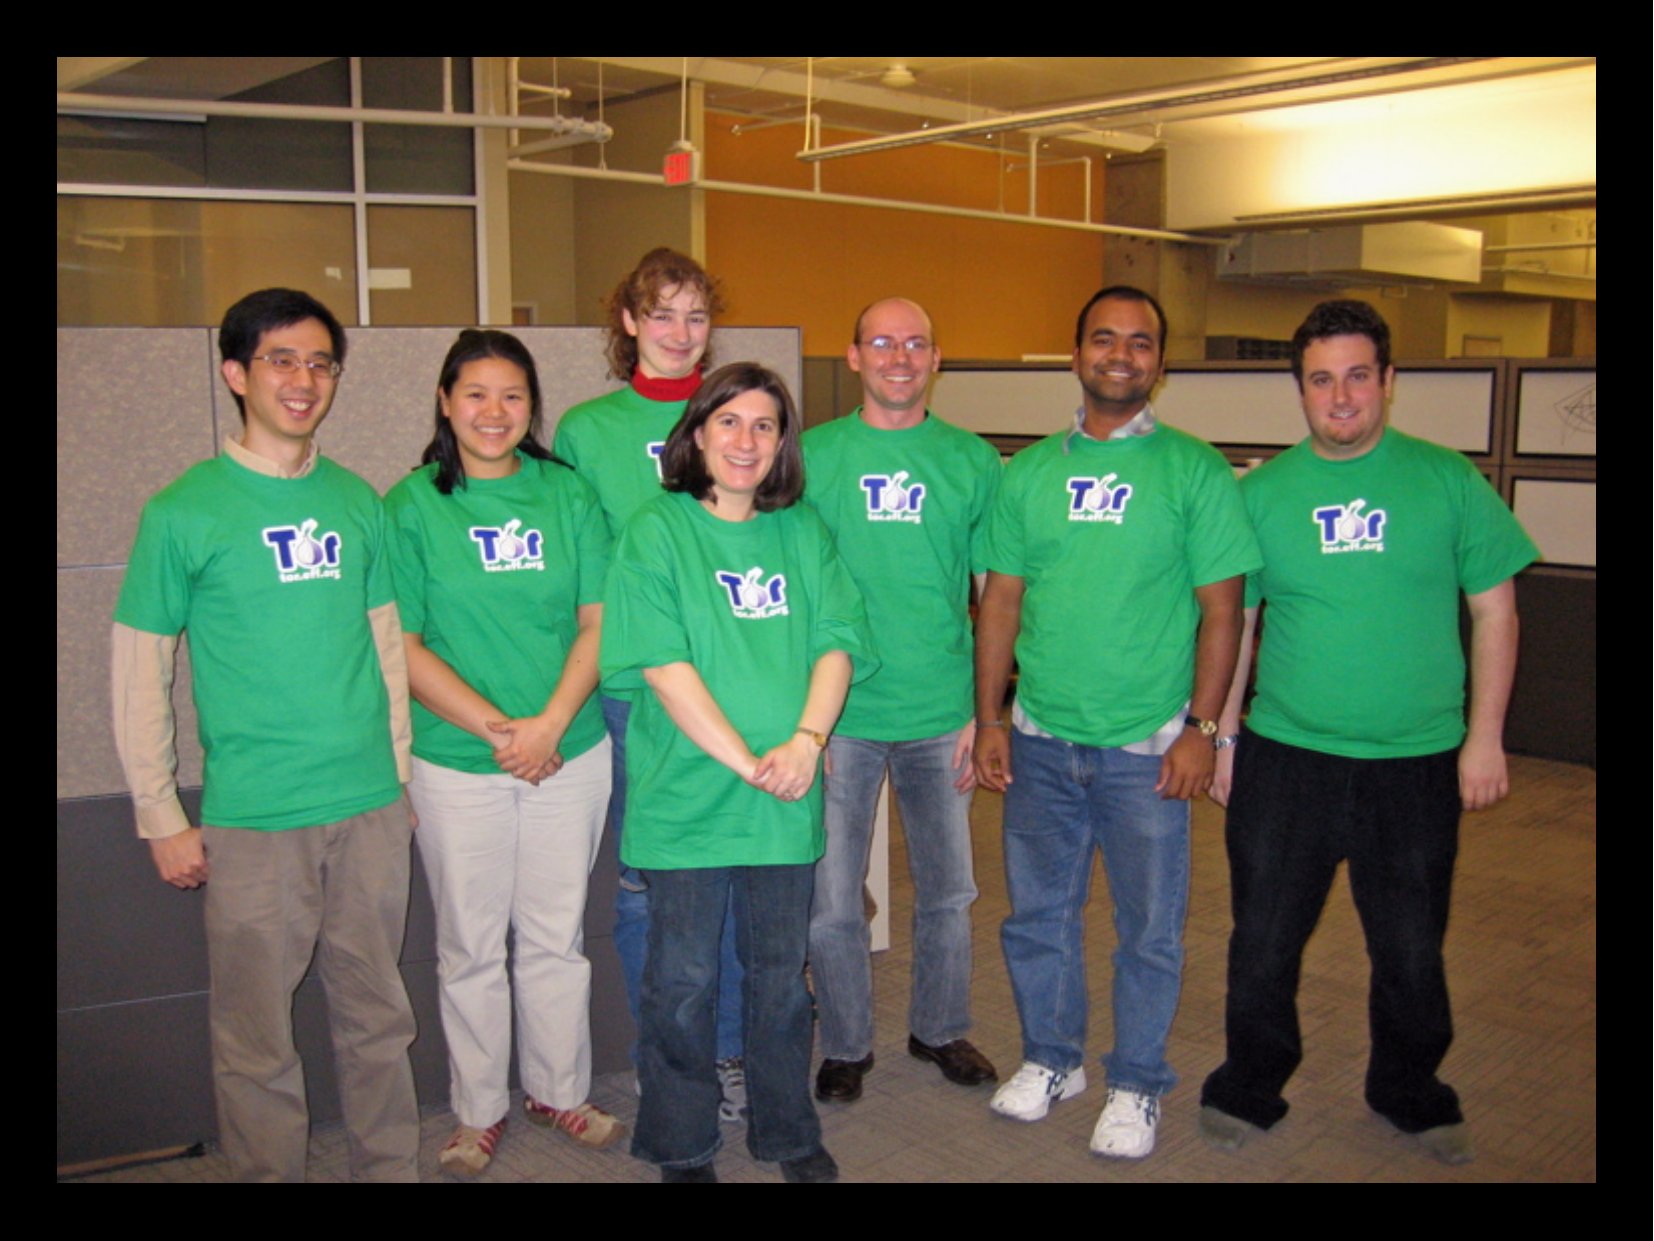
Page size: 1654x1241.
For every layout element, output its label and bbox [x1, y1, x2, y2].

picture [57, 57, 1596, 1183]
